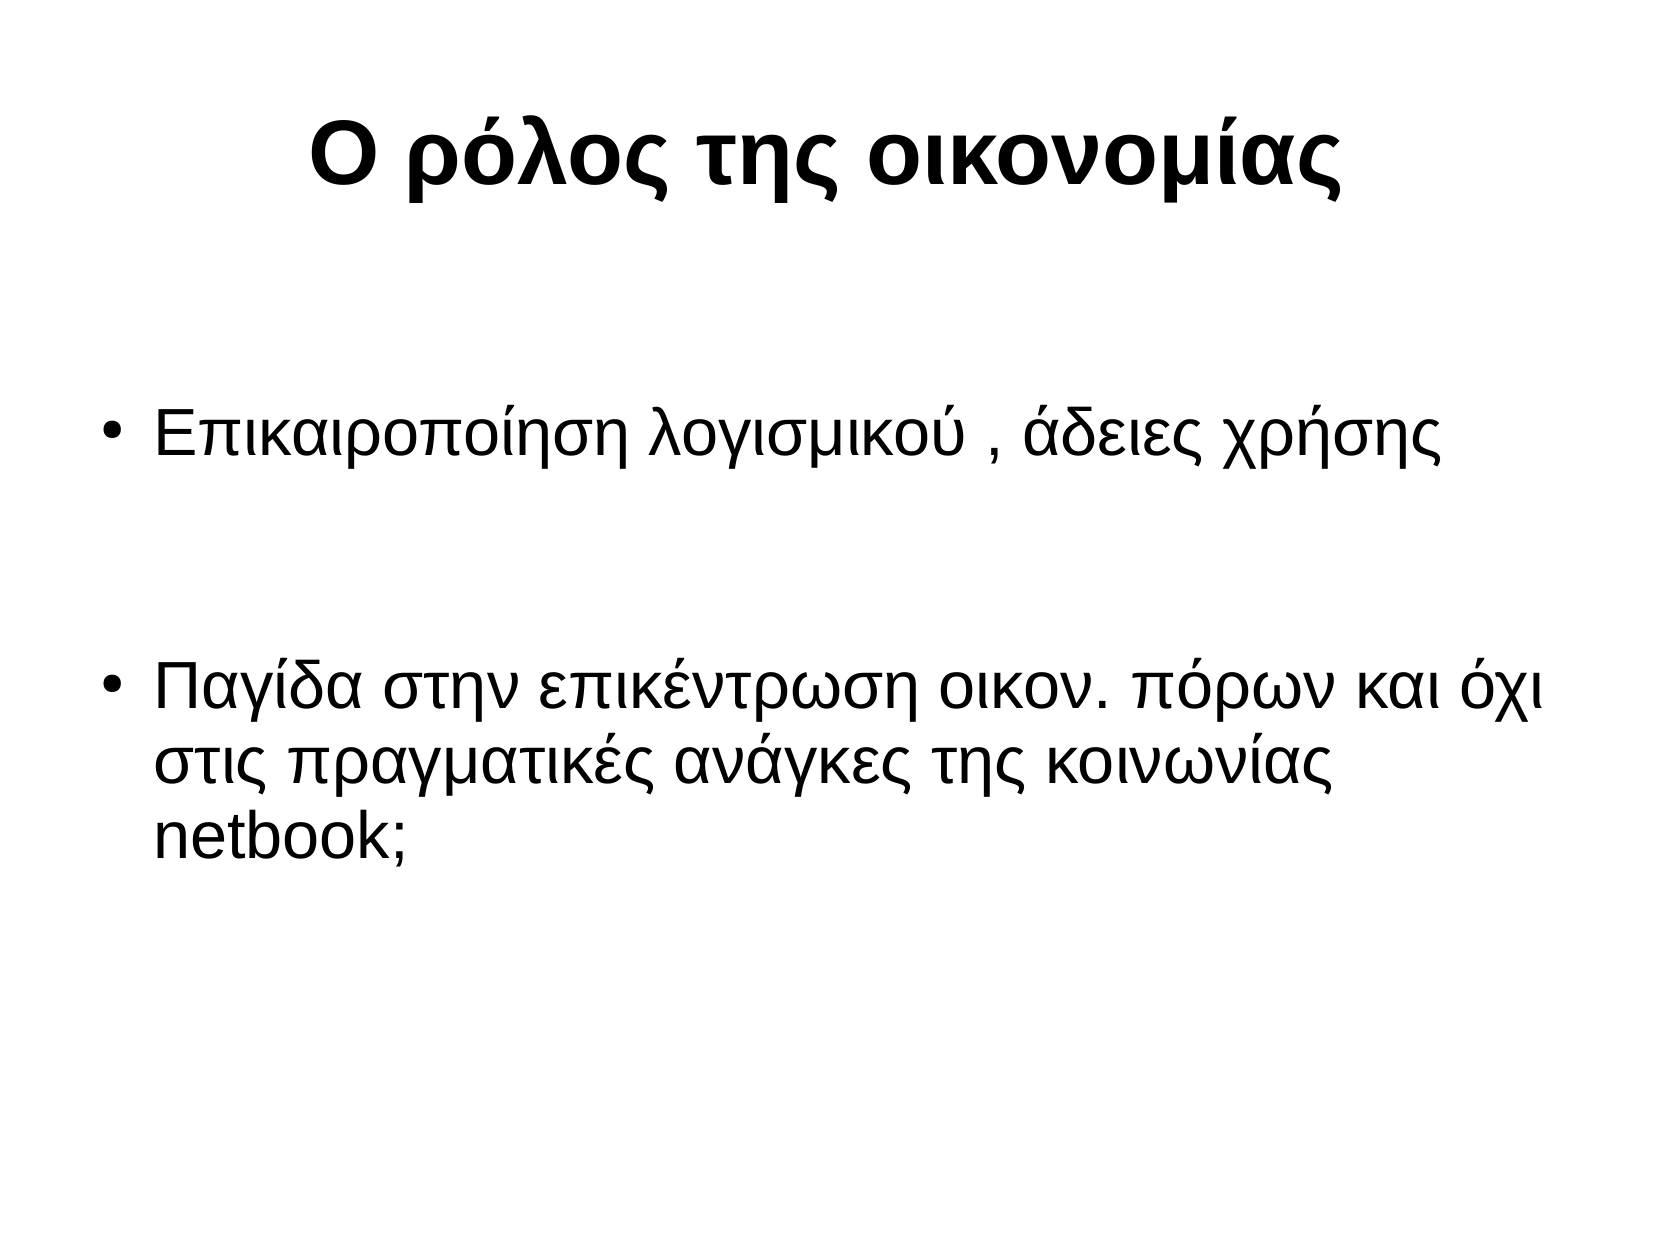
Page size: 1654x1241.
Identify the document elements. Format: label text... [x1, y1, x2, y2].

list Επικαιροποίηση λογισμικού , άδειες χρήσης Παγίδα στην επικέντρωση οικον. πόρων και όχι στις πραγματικές ανάγκες της κοινωνίας netbook; [82, 290, 1571, 1094]
title Ο ρόλος της οικονομίας [82, 56, 1571, 250]
